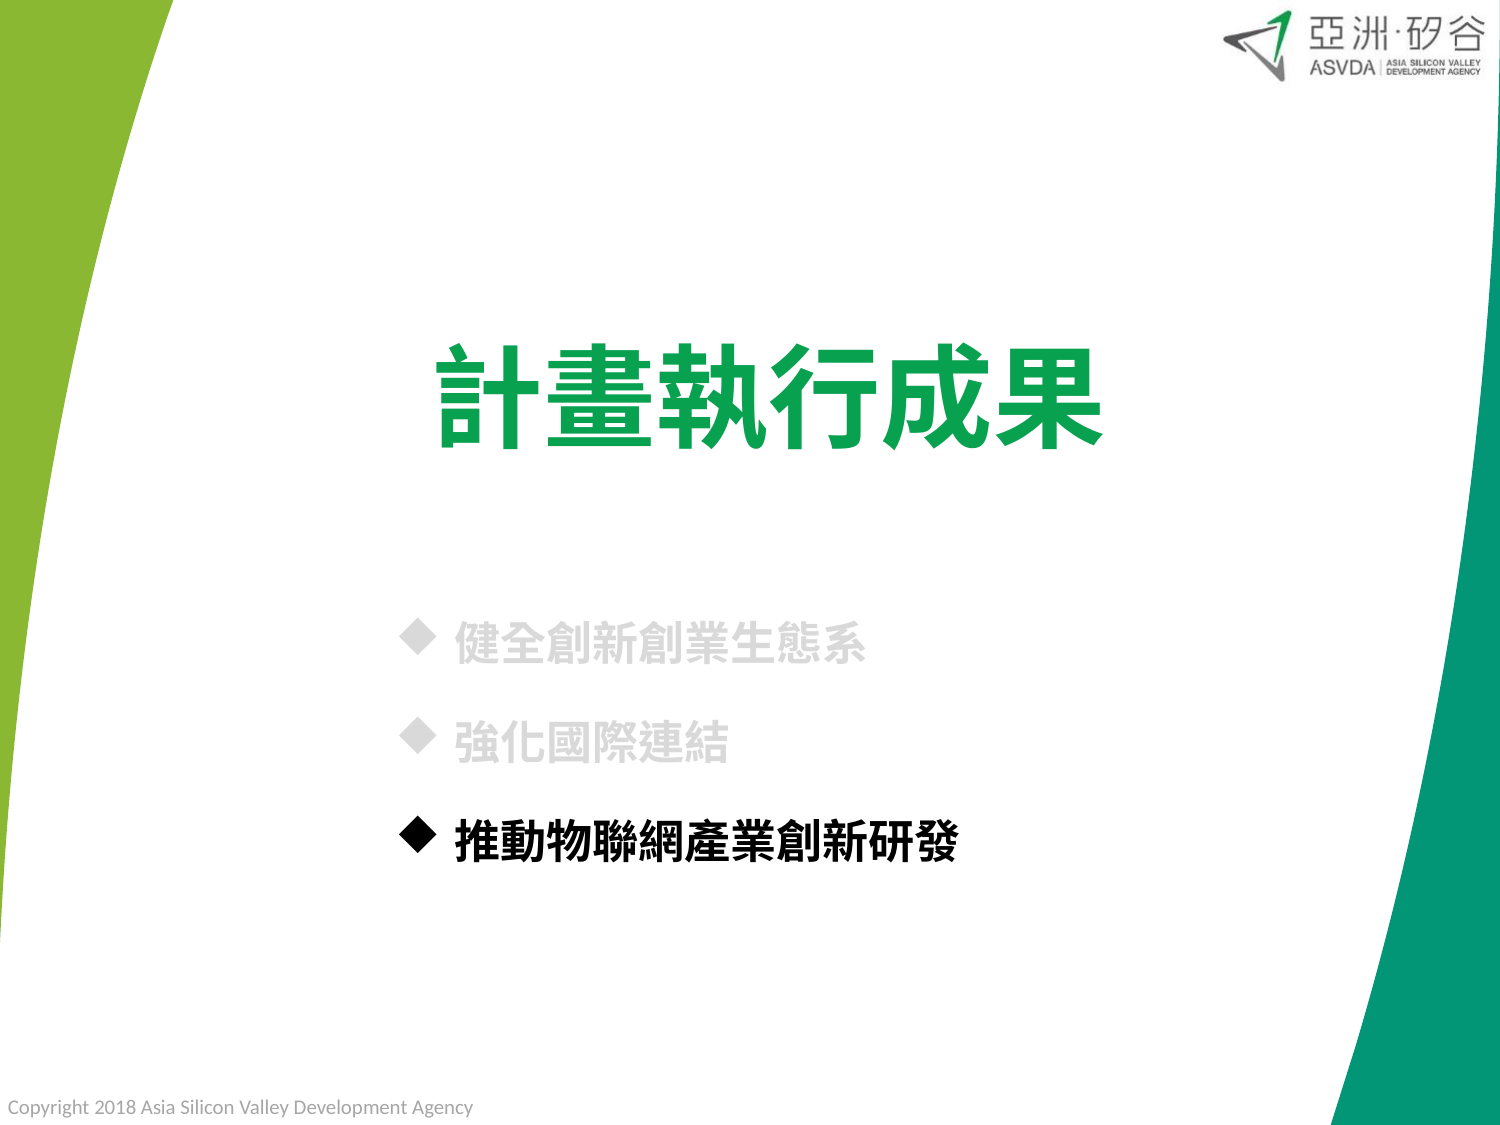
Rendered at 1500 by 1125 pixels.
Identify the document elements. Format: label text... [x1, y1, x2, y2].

text_box [0, 0, 174, 943]
text_box 計畫執行成果 [208, 311, 1269, 513]
slide_number <編號> [1162, 1065, 1349, 1125]
list 健全創新創業生態系 強化國際連結 推動物聯網產業創新研發 [261, 513, 1269, 879]
picture [1213, 0, 1499, 98]
